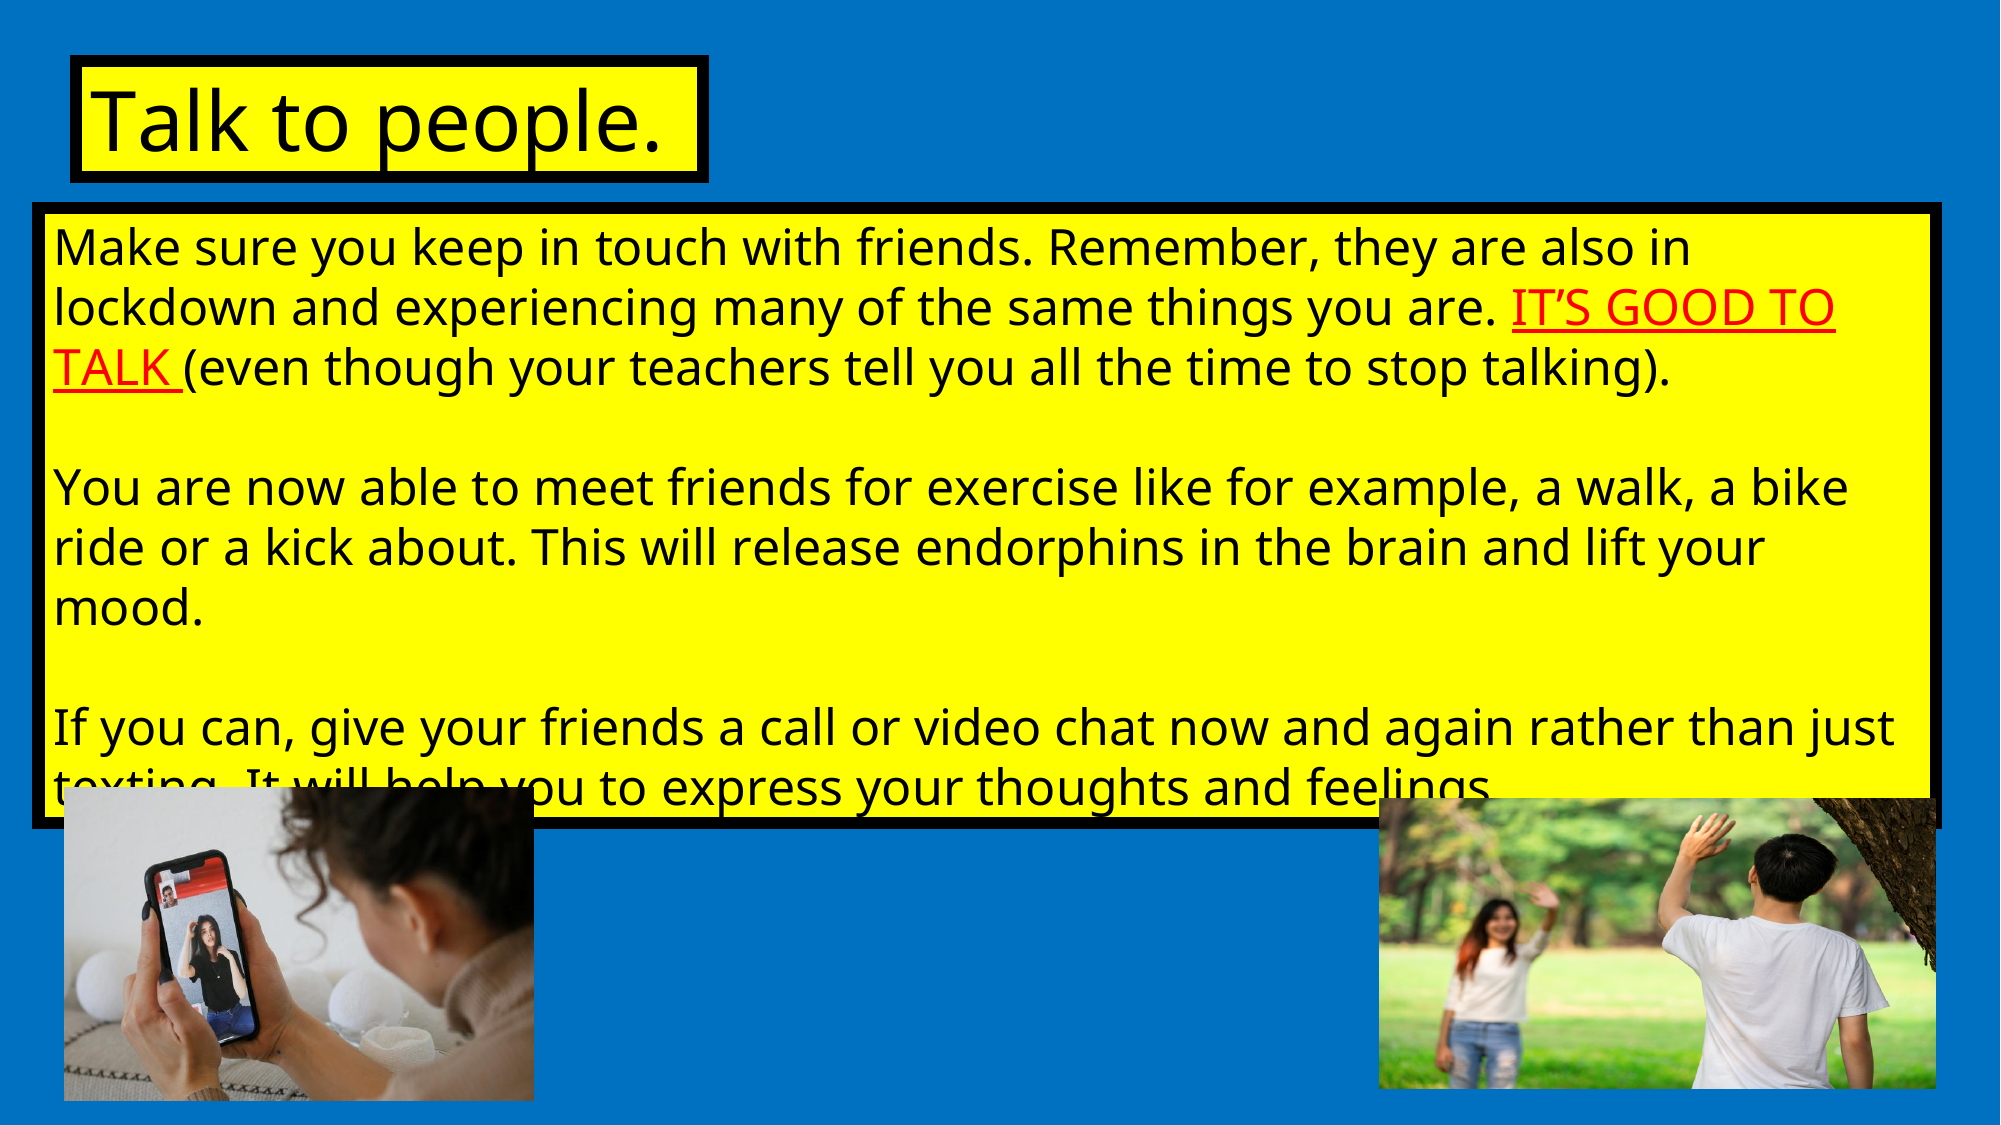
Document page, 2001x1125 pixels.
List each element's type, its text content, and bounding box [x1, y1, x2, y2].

text_box Make sure you keep in touch with friends. Remember, they are also in lockdown and experiencing many of the same things you are. IT’S GOOD TO TALK (even though your teachers tell you all the time to stop talking). You are now able to meet friends for exercise like for example, a walk, a bike ride or a kick about. This will release endorphins in the brain and lift your mood. If you can, give your friends a call or video chat now and again rather than just texting. It will help you to express your thoughts and feelings. [38, 207, 1936, 769]
text_box Talk to people. [75, 60, 704, 178]
picture [64, 787, 534, 1101]
picture [1379, 798, 1936, 1089]
